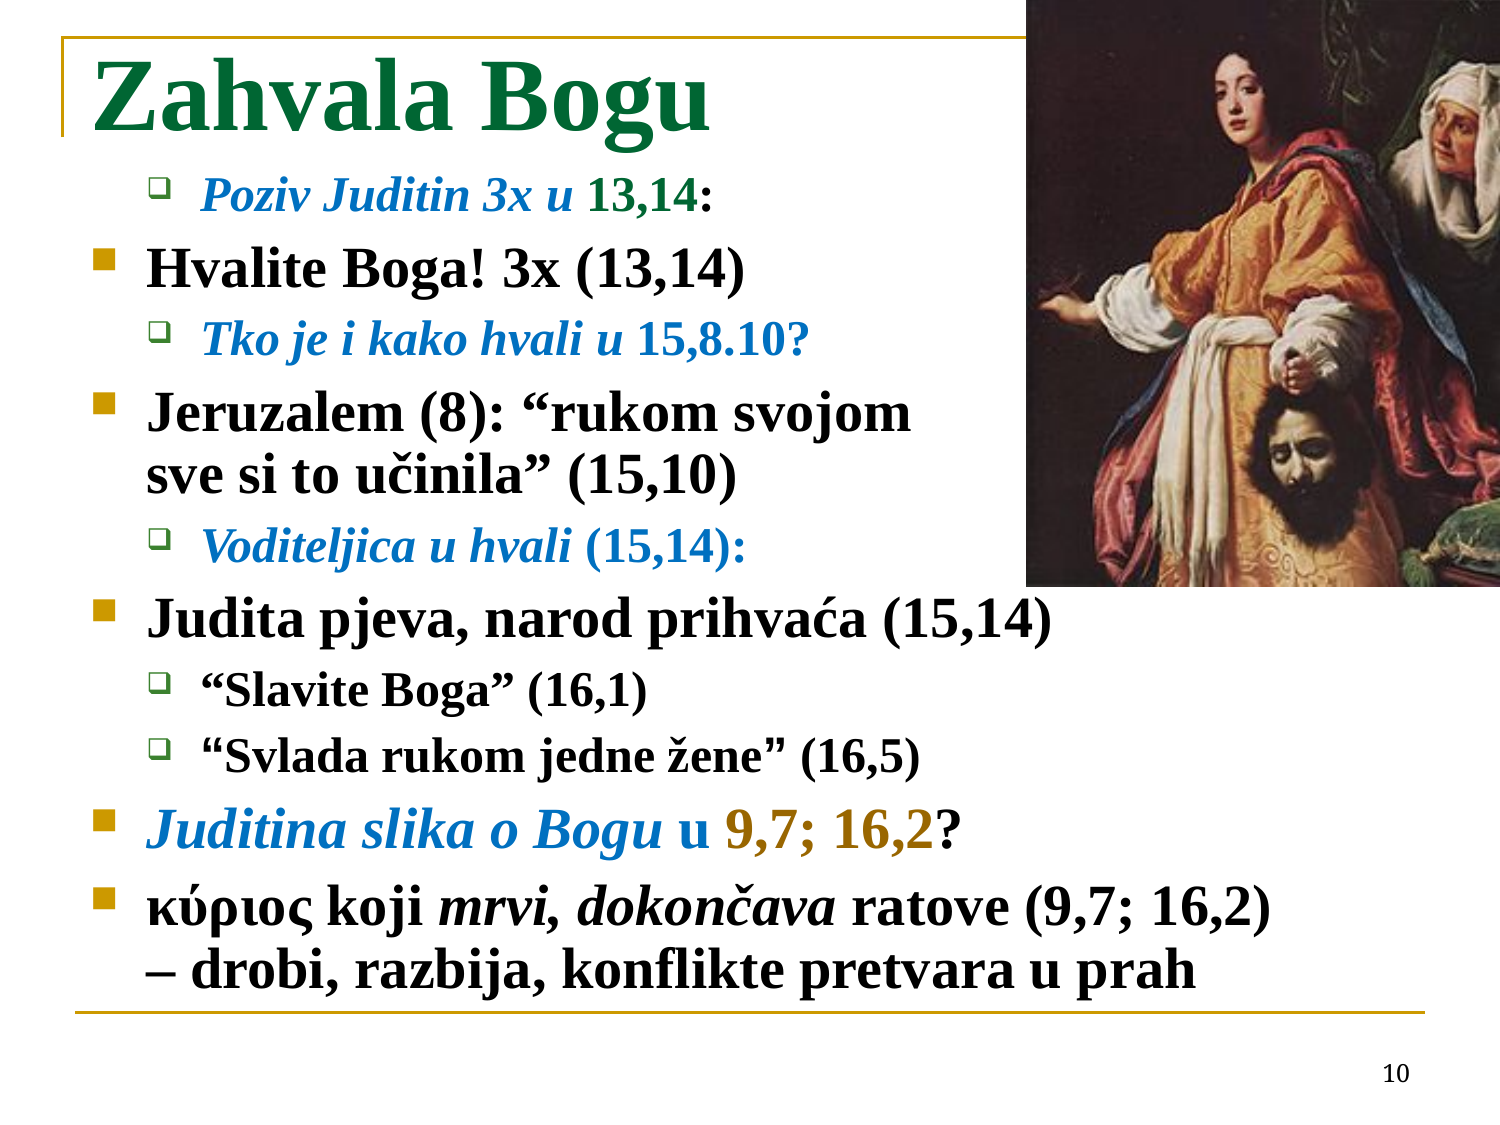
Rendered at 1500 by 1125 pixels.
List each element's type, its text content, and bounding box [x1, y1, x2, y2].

picture [1026, 0, 1500, 587]
text_box <number> [1074, 1024, 1426, 1100]
title Zahvala Bogu [75, 19, 1026, 160]
list Poziv Juditin 3x u 13,14: Hvalite Boga! 3x (13,14) Tko je i kako hvali u 15,8.10? Jeruzalem (8): “rukom svojom sve si to učinila” (15,10) Voditeljica u hvali (15,14): Judita pjeva, narod prihvaća (15,14) “Slavite Boga” (16,1) “Svlada rukom jedne žene” (16,5) Juditina slika o Bogu u 9,7; 16,2? κύριος koji mrvi, dokončava ratove (9,7; 16,2) – drobi, razbija, konflikte pretvara u prah [75, 160, 1426, 1012]
